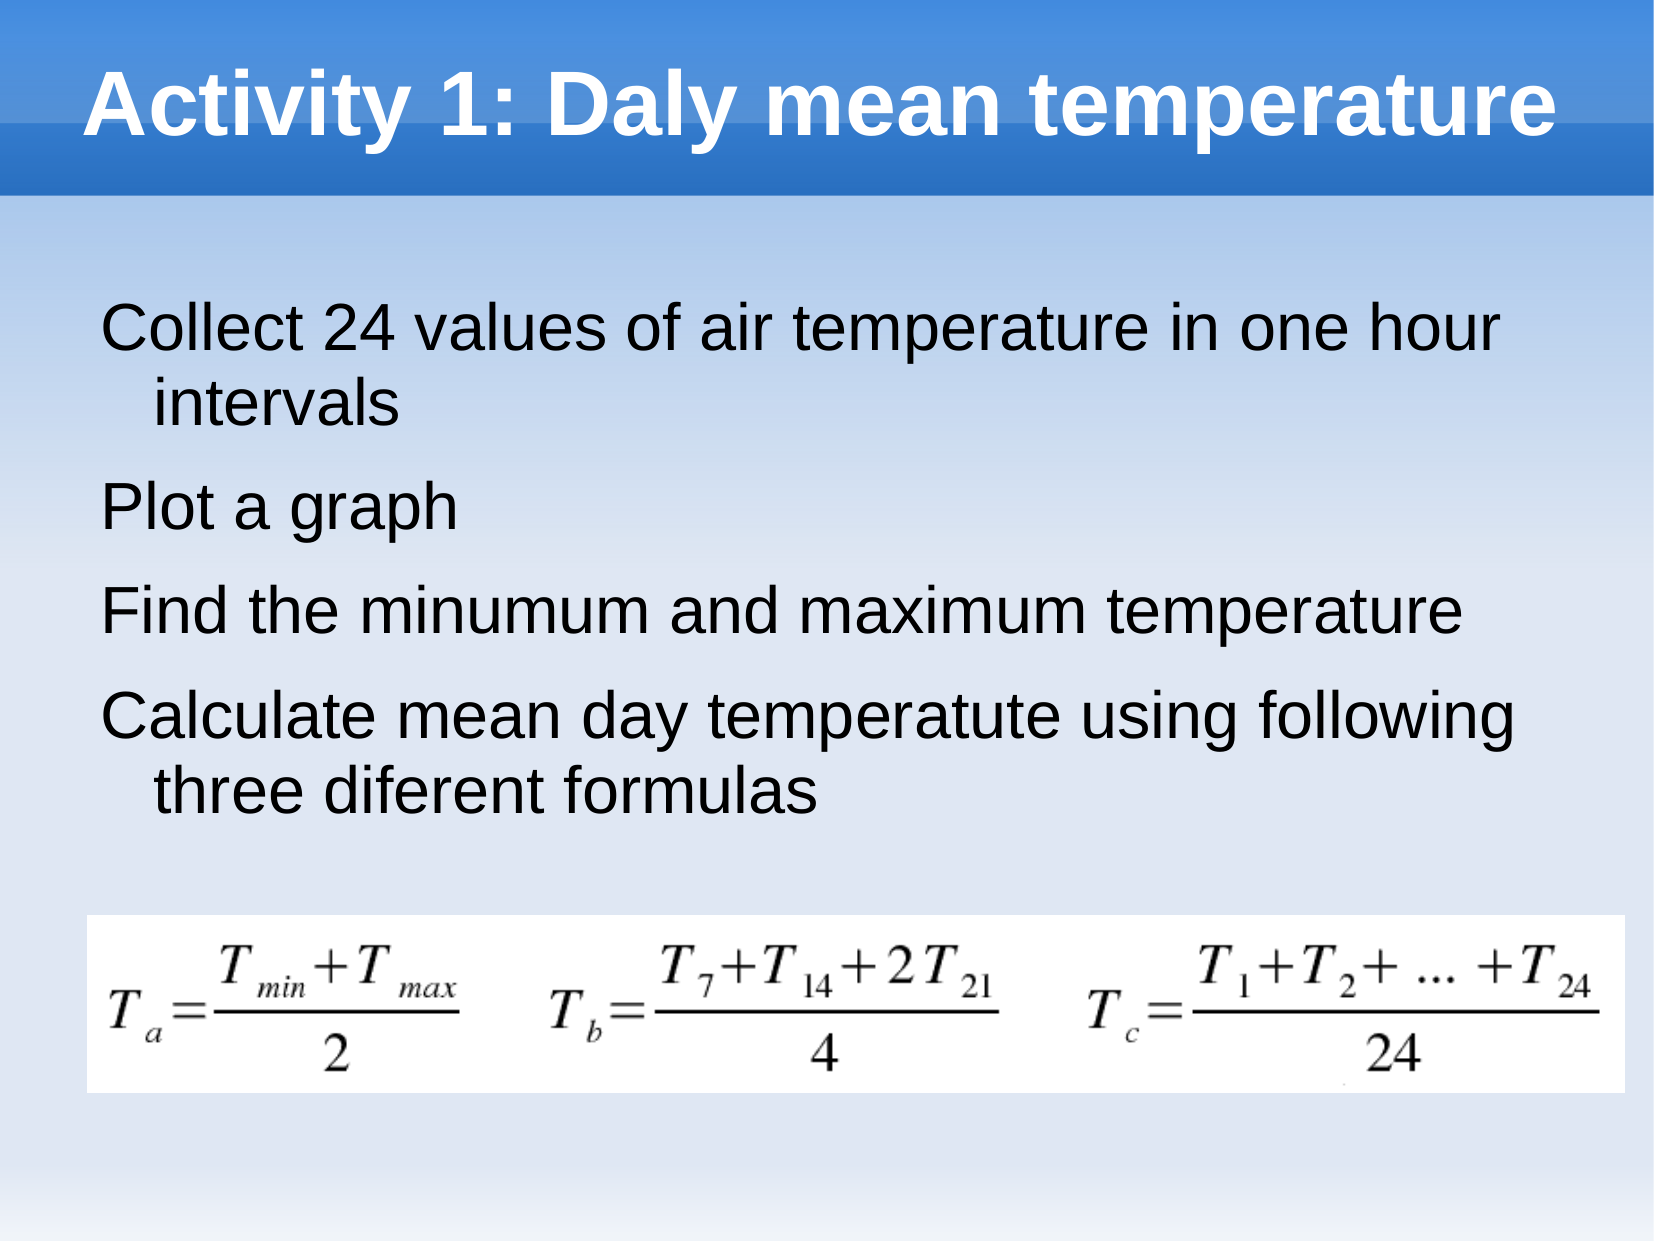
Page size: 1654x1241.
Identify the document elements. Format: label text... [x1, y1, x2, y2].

list Collect 24 values of air temperature in one hour intervals Plot a graph Find the minumum and maximum temperature Calculate mean day temperatute using following three diferent formulas [82, 290, 1571, 1094]
title Activity 1: Daly mean temperature [76, 0, 1565, 208]
picture [0, 0, 1654, 1241]
